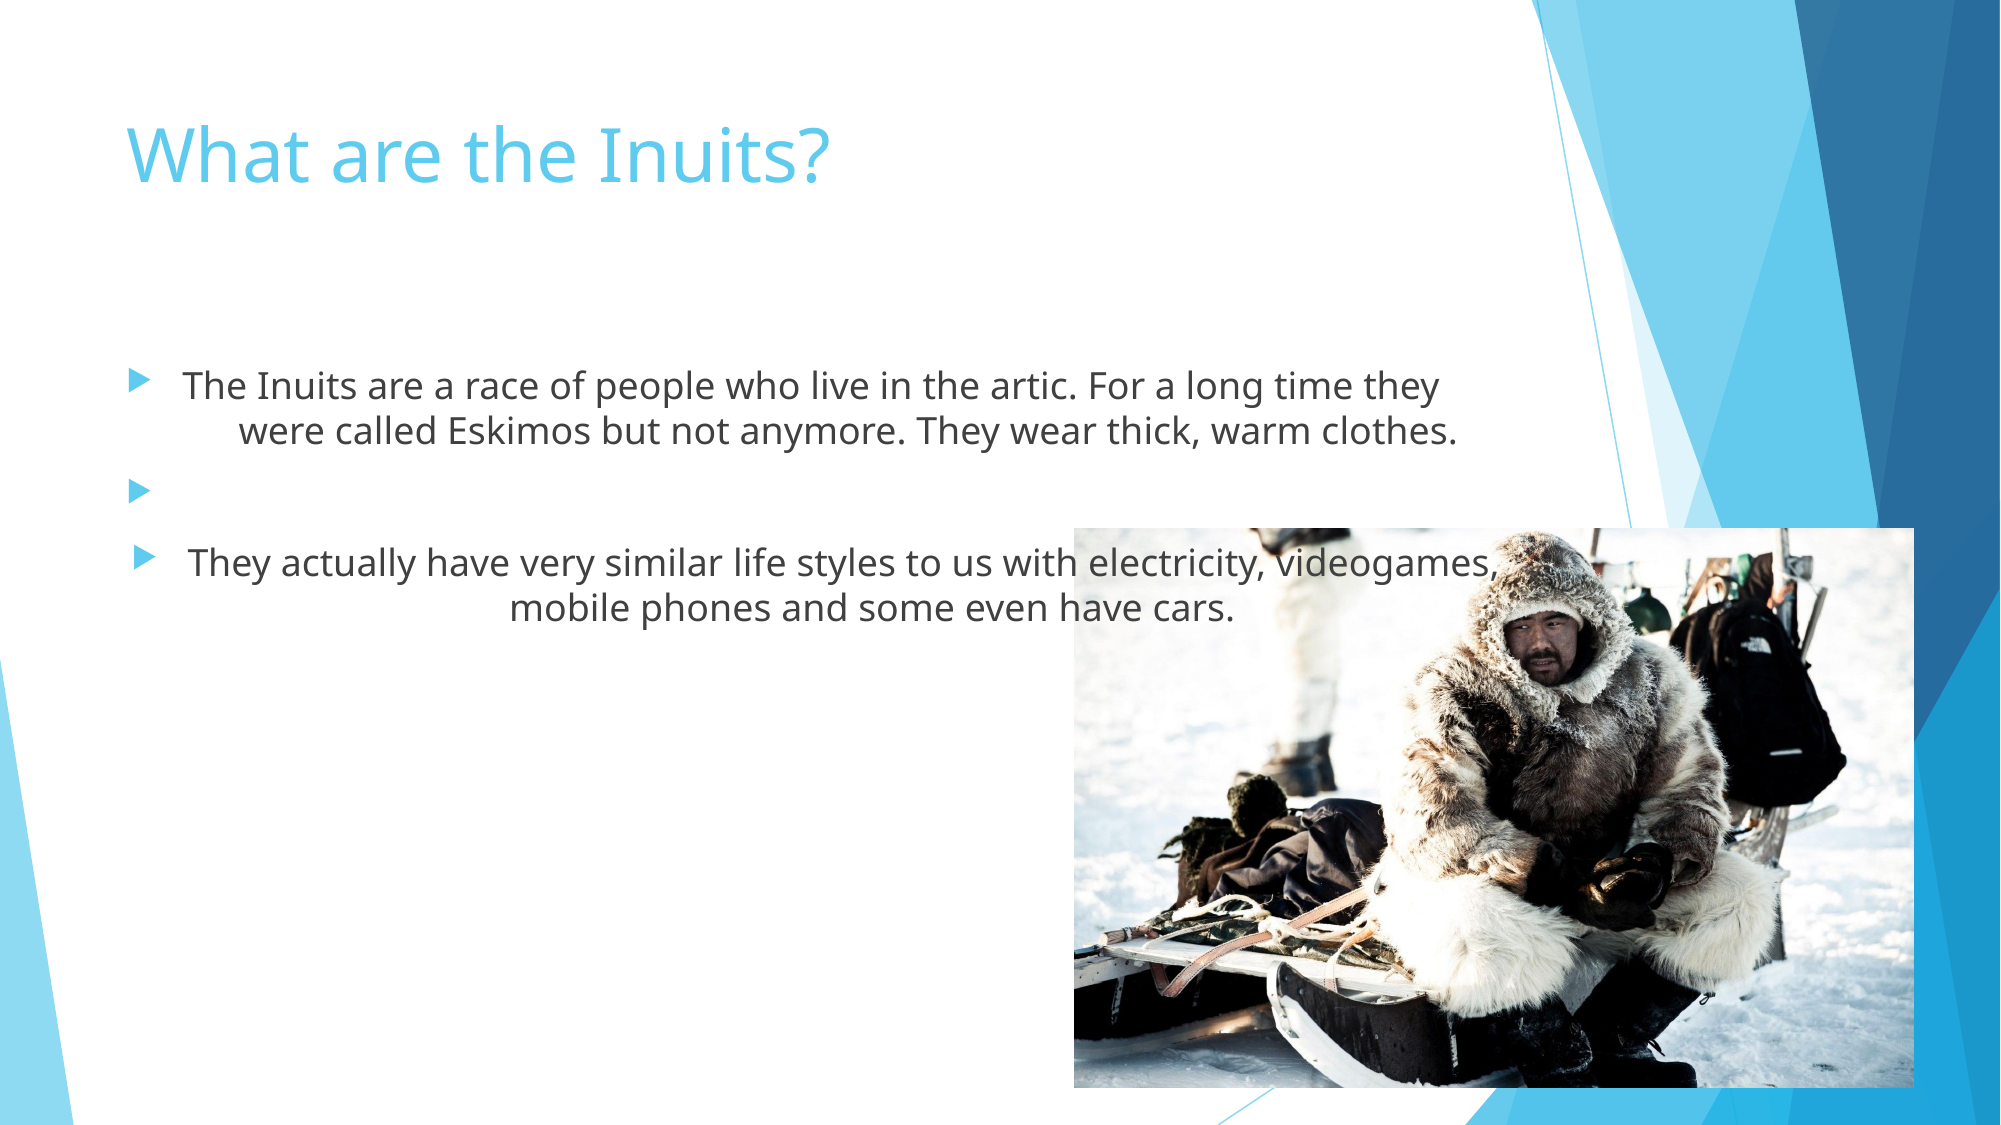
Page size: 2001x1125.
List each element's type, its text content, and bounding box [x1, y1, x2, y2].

list The Inuits are a race of people who live in the artic. For a long time they were called Eskimos but not anymore. They wear thick, warm clothes. They actually have very similar life styles to us with electricity, videogames, mobile phones and some even have cars. [111, 354, 1522, 992]
picture [1074, 528, 1914, 1088]
title What are the Inuits? [111, 99, 1522, 317]
